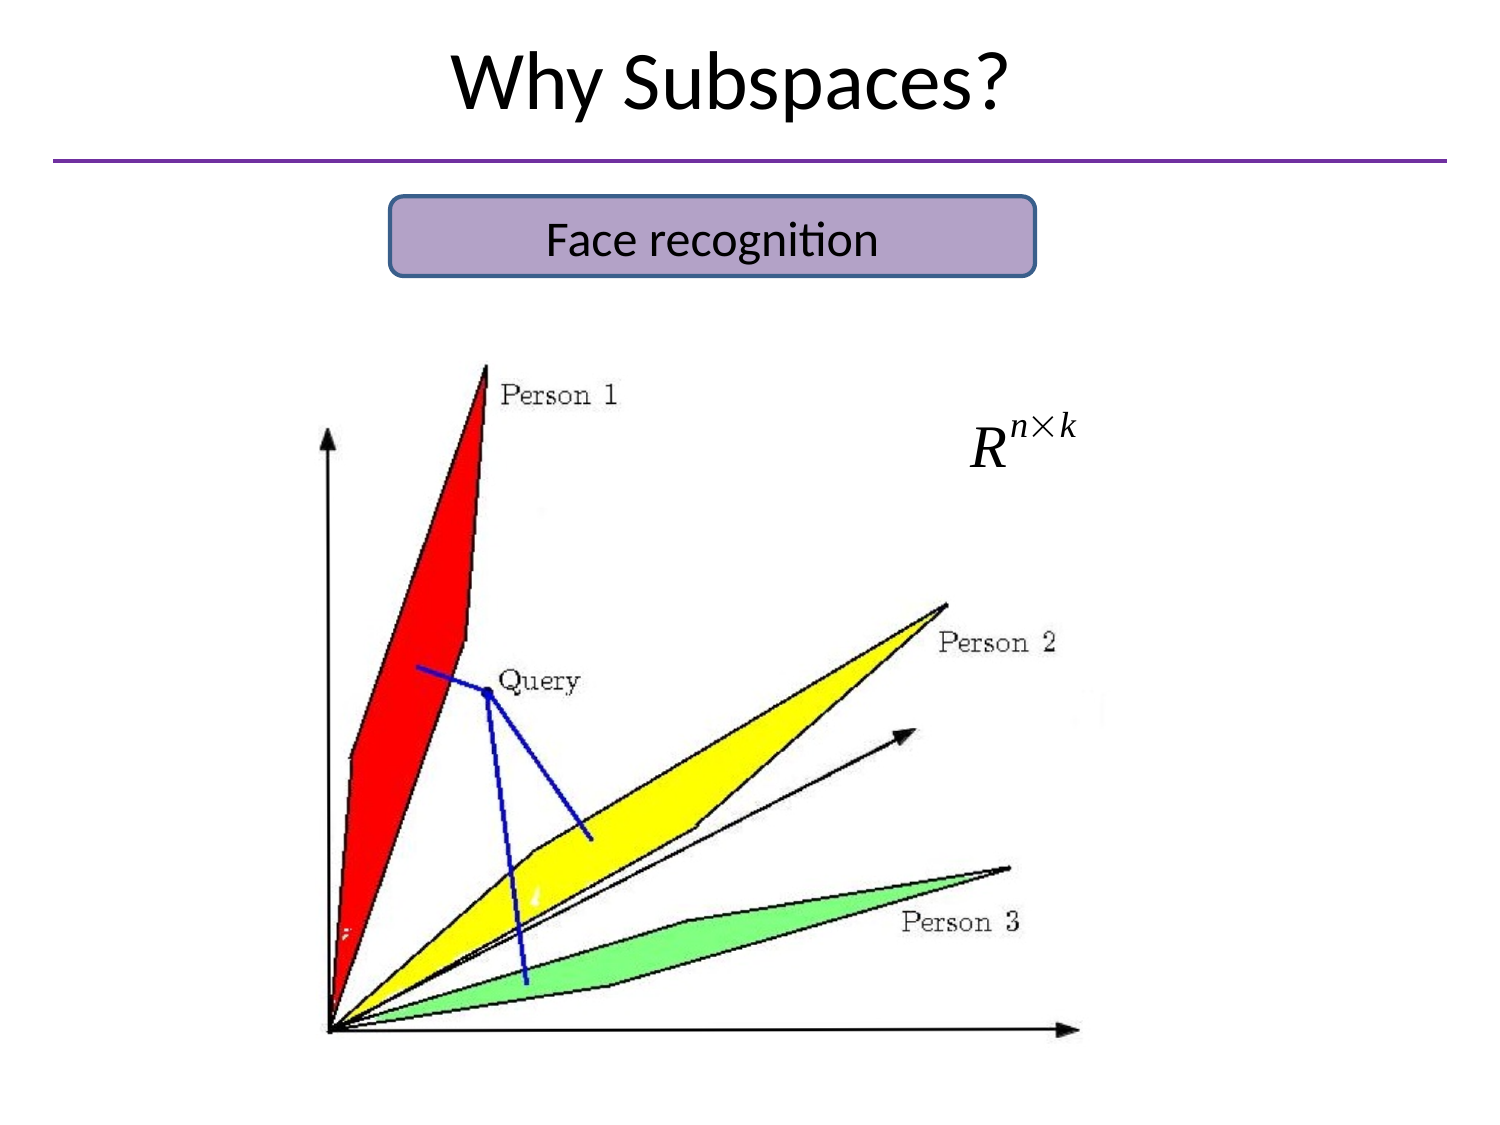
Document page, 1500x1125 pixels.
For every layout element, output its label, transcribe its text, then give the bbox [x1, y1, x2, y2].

picture [313, 358, 1111, 1049]
title Why Subspaces? [75, 19, 1425, 159]
text_box Face recognition [390, 196, 1036, 277]
chart [960, 404, 1086, 481]
text_box [915, 404, 1141, 540]
